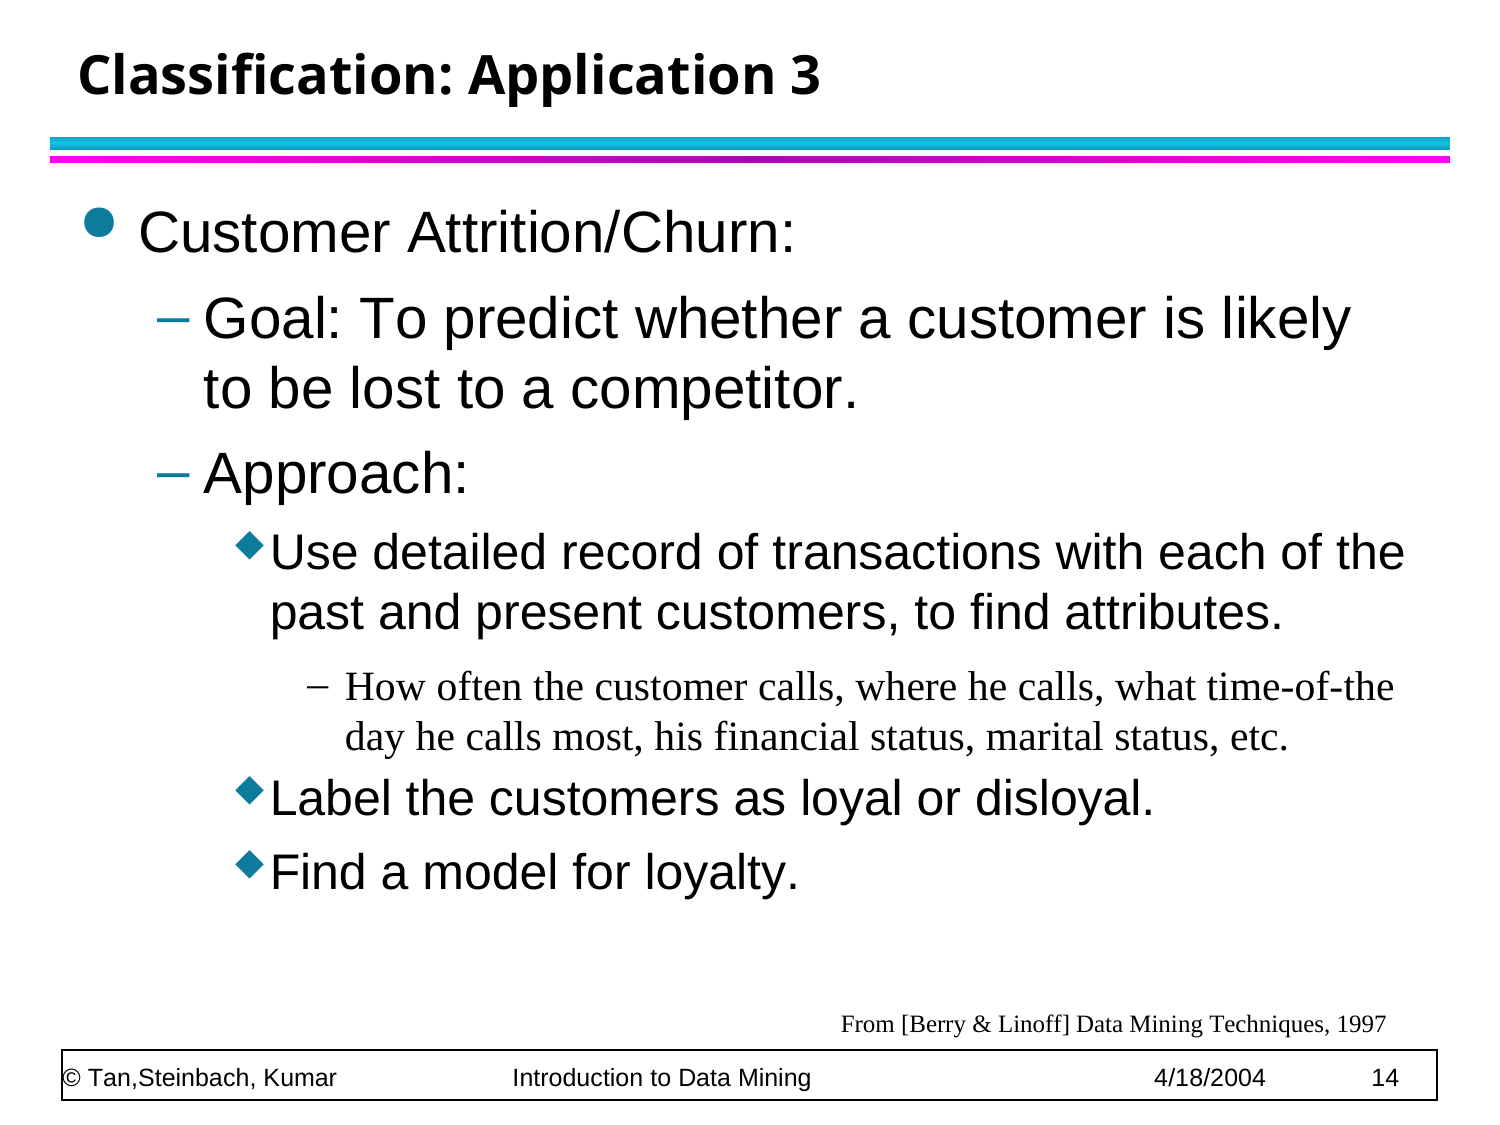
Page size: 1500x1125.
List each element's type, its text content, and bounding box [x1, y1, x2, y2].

title Classification: Application 3 [62, 22, 1421, 113]
list Customer Attrition/Churn: Goal: To predict whether a customer is likely to be lost to a competitor. Approach: Use detailed record of transactions with each of the past and present customers, to find attributes. How often the customer calls, where he calls, what time-of-the day he calls most, his financial status, marital status, etc. Label the customers as loyal or disloyal. Find a model for loyalty. [67, 187, 1432, 1038]
text_box From [Berry & Linoff] Data Mining Techniques, 1997 [826, 999, 1403, 1046]
